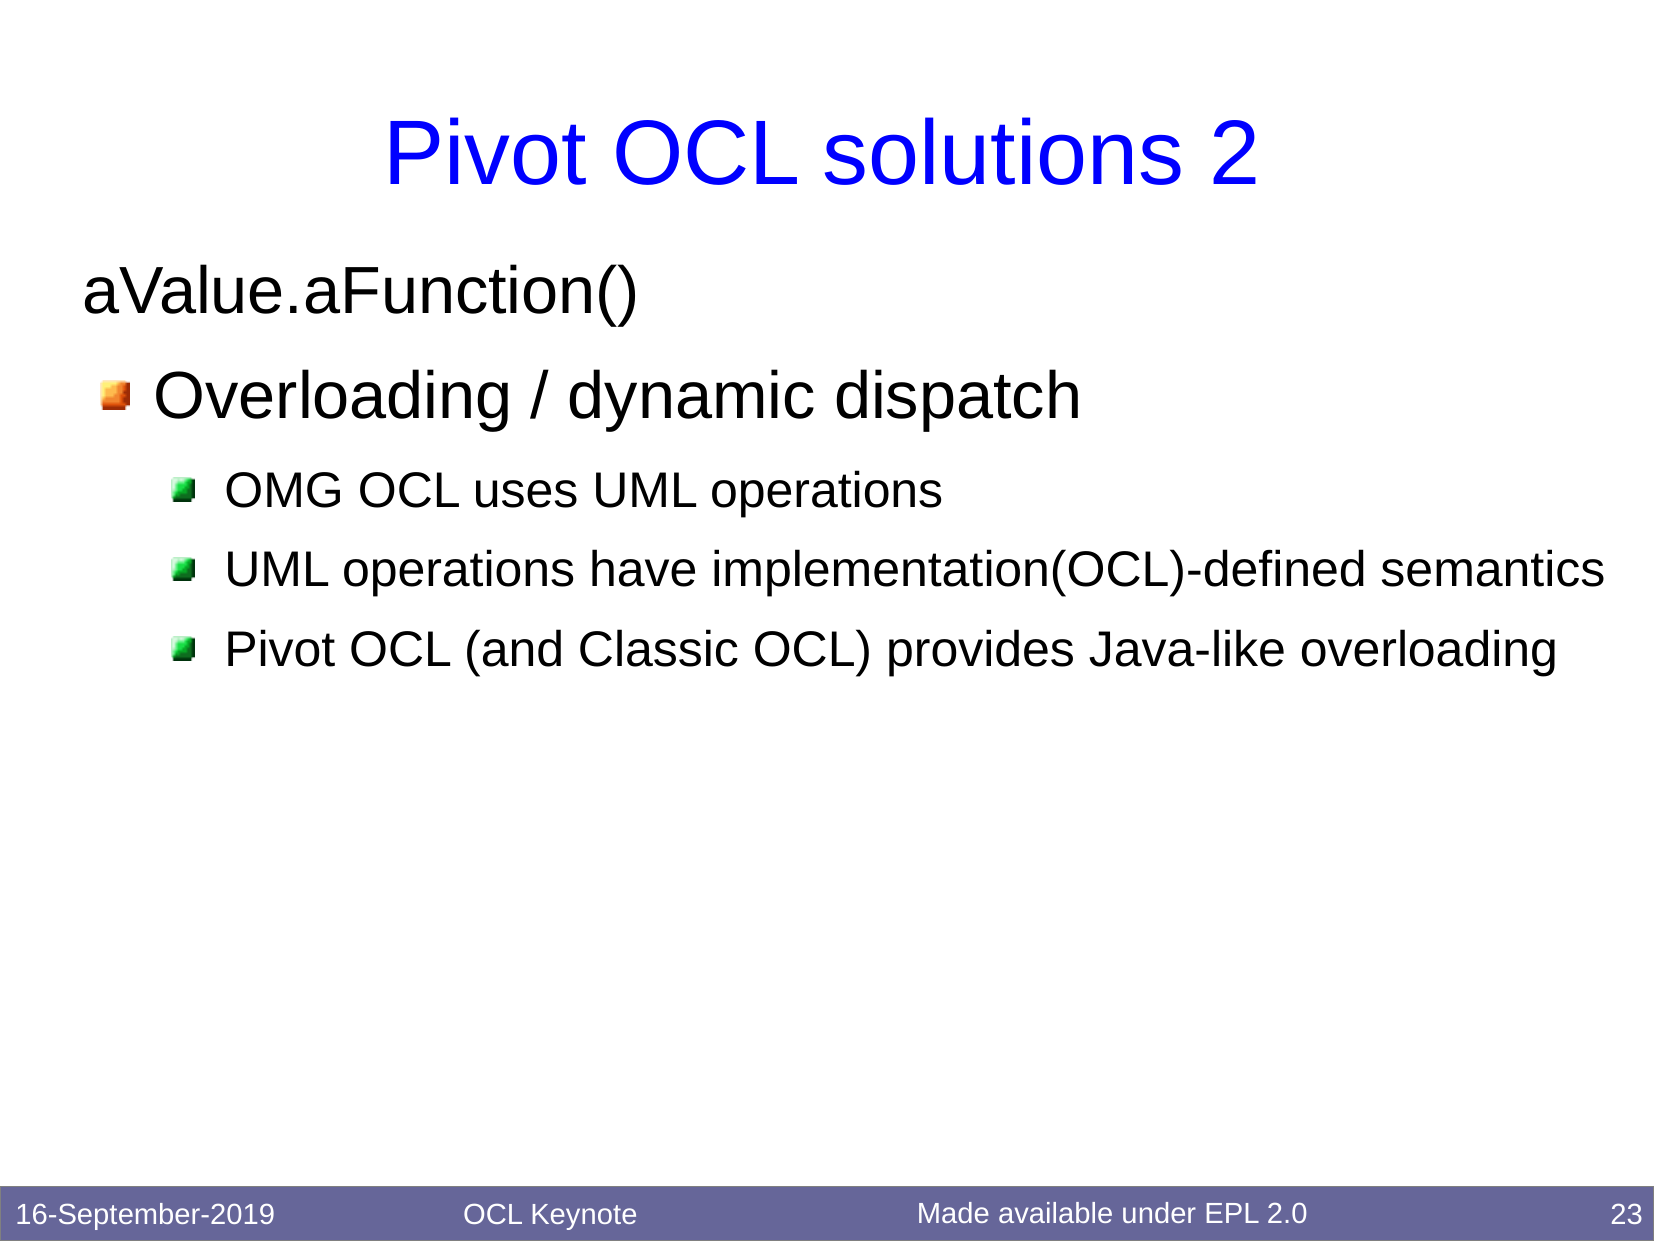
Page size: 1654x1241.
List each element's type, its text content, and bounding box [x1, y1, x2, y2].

title Pivot OCL solutions 2 [78, 49, 1567, 257]
list aValue.aFunction() Overloading / dynamic dispatch OMG OCL uses UML operations UML operations have implementation(OCL)-defined semantics Pivot OCL (and Classic OCL) provides Java-like overloading [82, 253, 1654, 1241]
